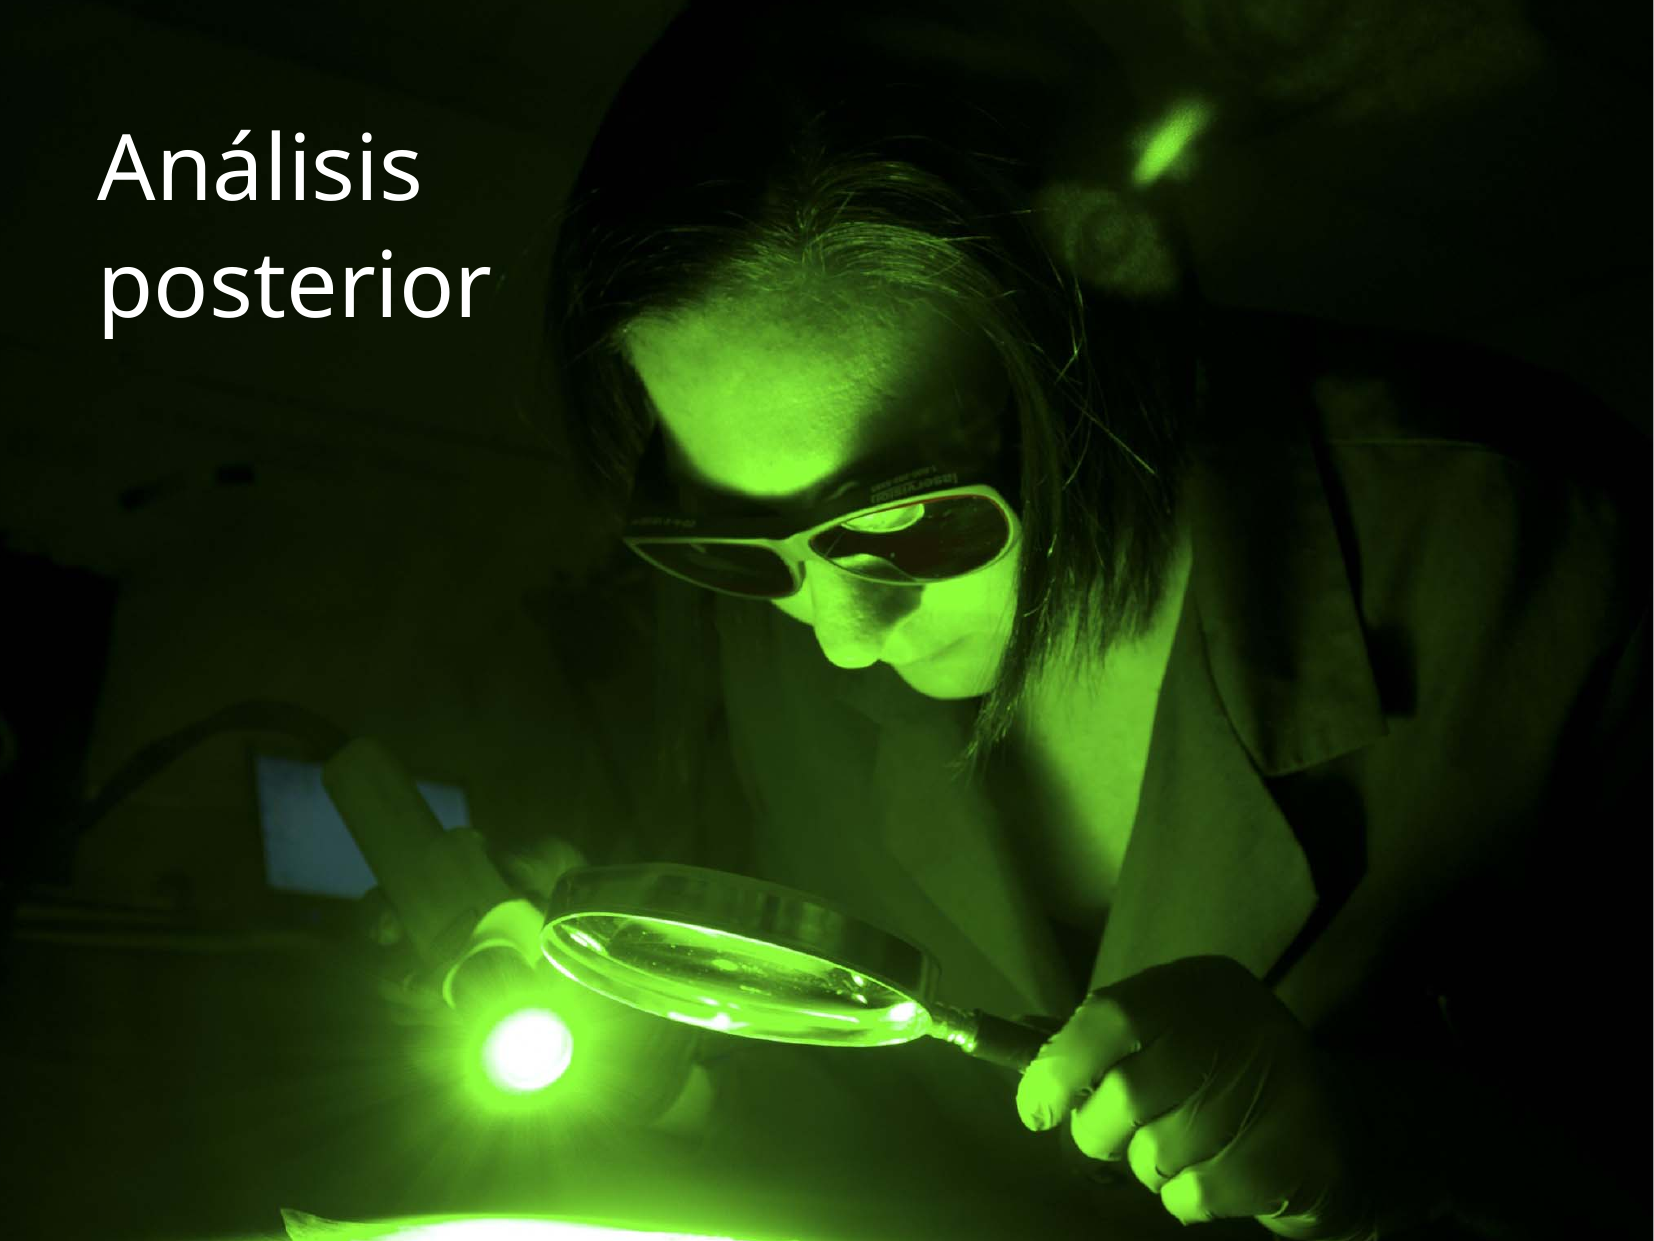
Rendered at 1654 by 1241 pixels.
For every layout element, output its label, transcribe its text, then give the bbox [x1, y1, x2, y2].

text_box Análisis posterior [82, 94, 544, 353]
picture [0, 0, 1654, 1241]
